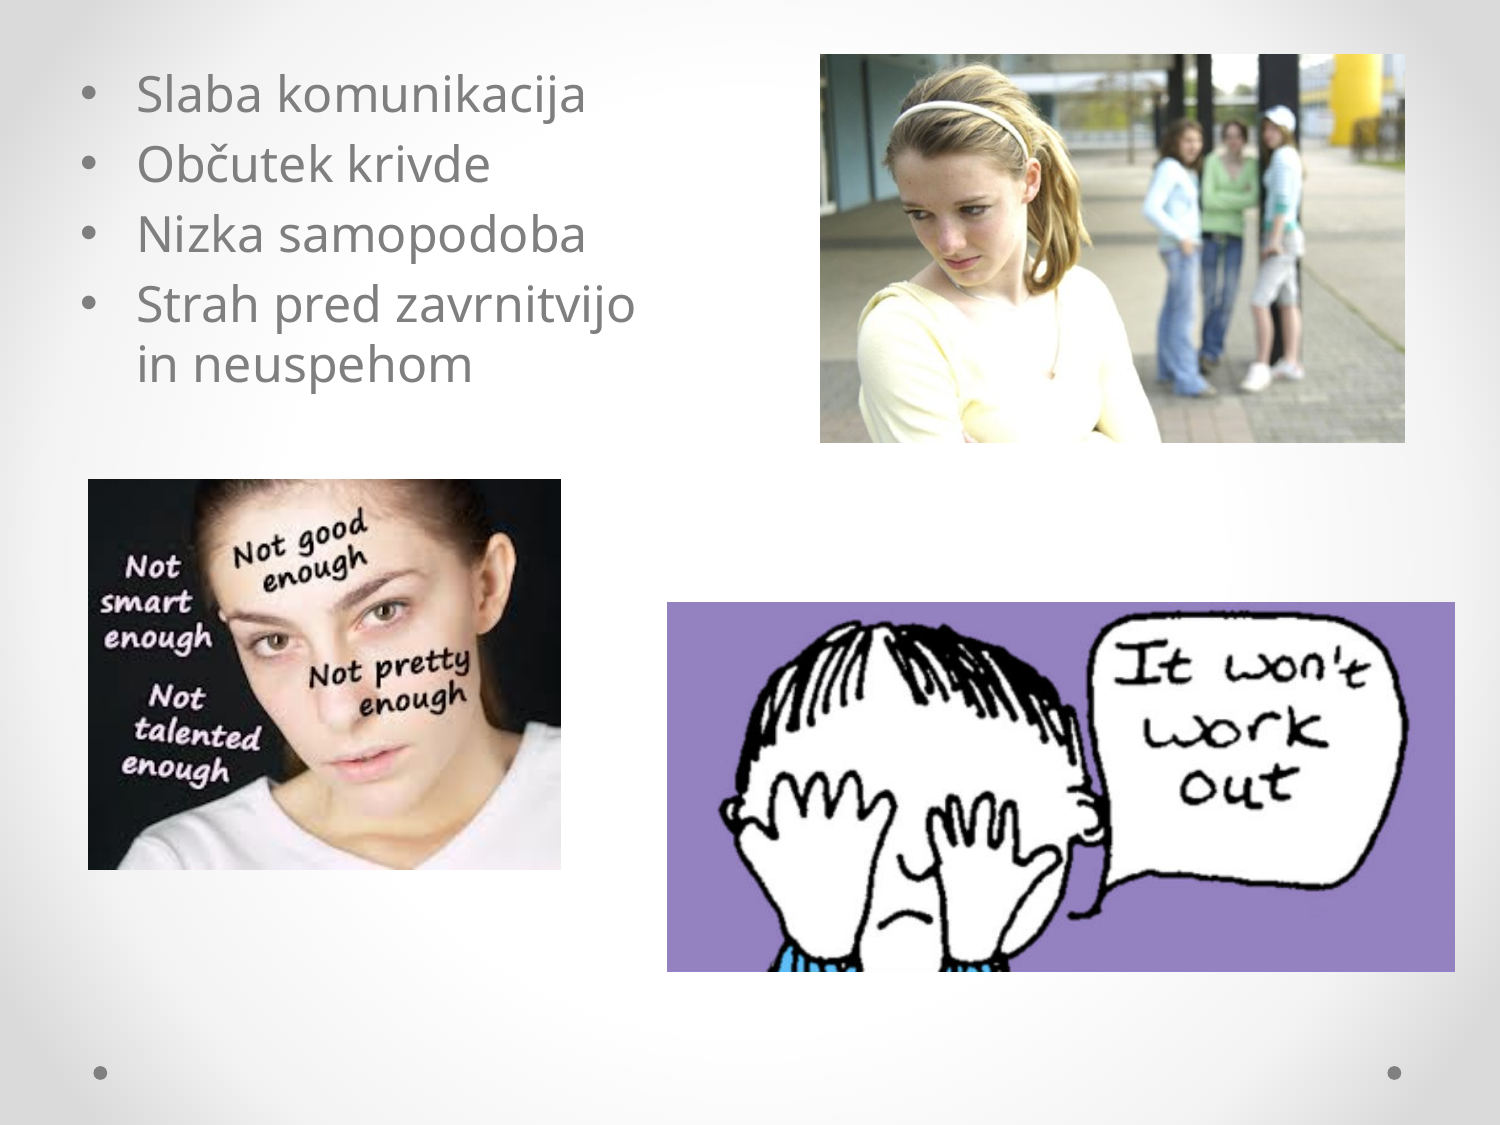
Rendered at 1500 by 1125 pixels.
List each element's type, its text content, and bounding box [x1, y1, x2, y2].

list Slaba komunikacija Občutek krivde Nizka samopodoba Strah pred zavrnitvijo in neuspehom [64, 54, 681, 798]
picture [0, 0, 1500, 1125]
